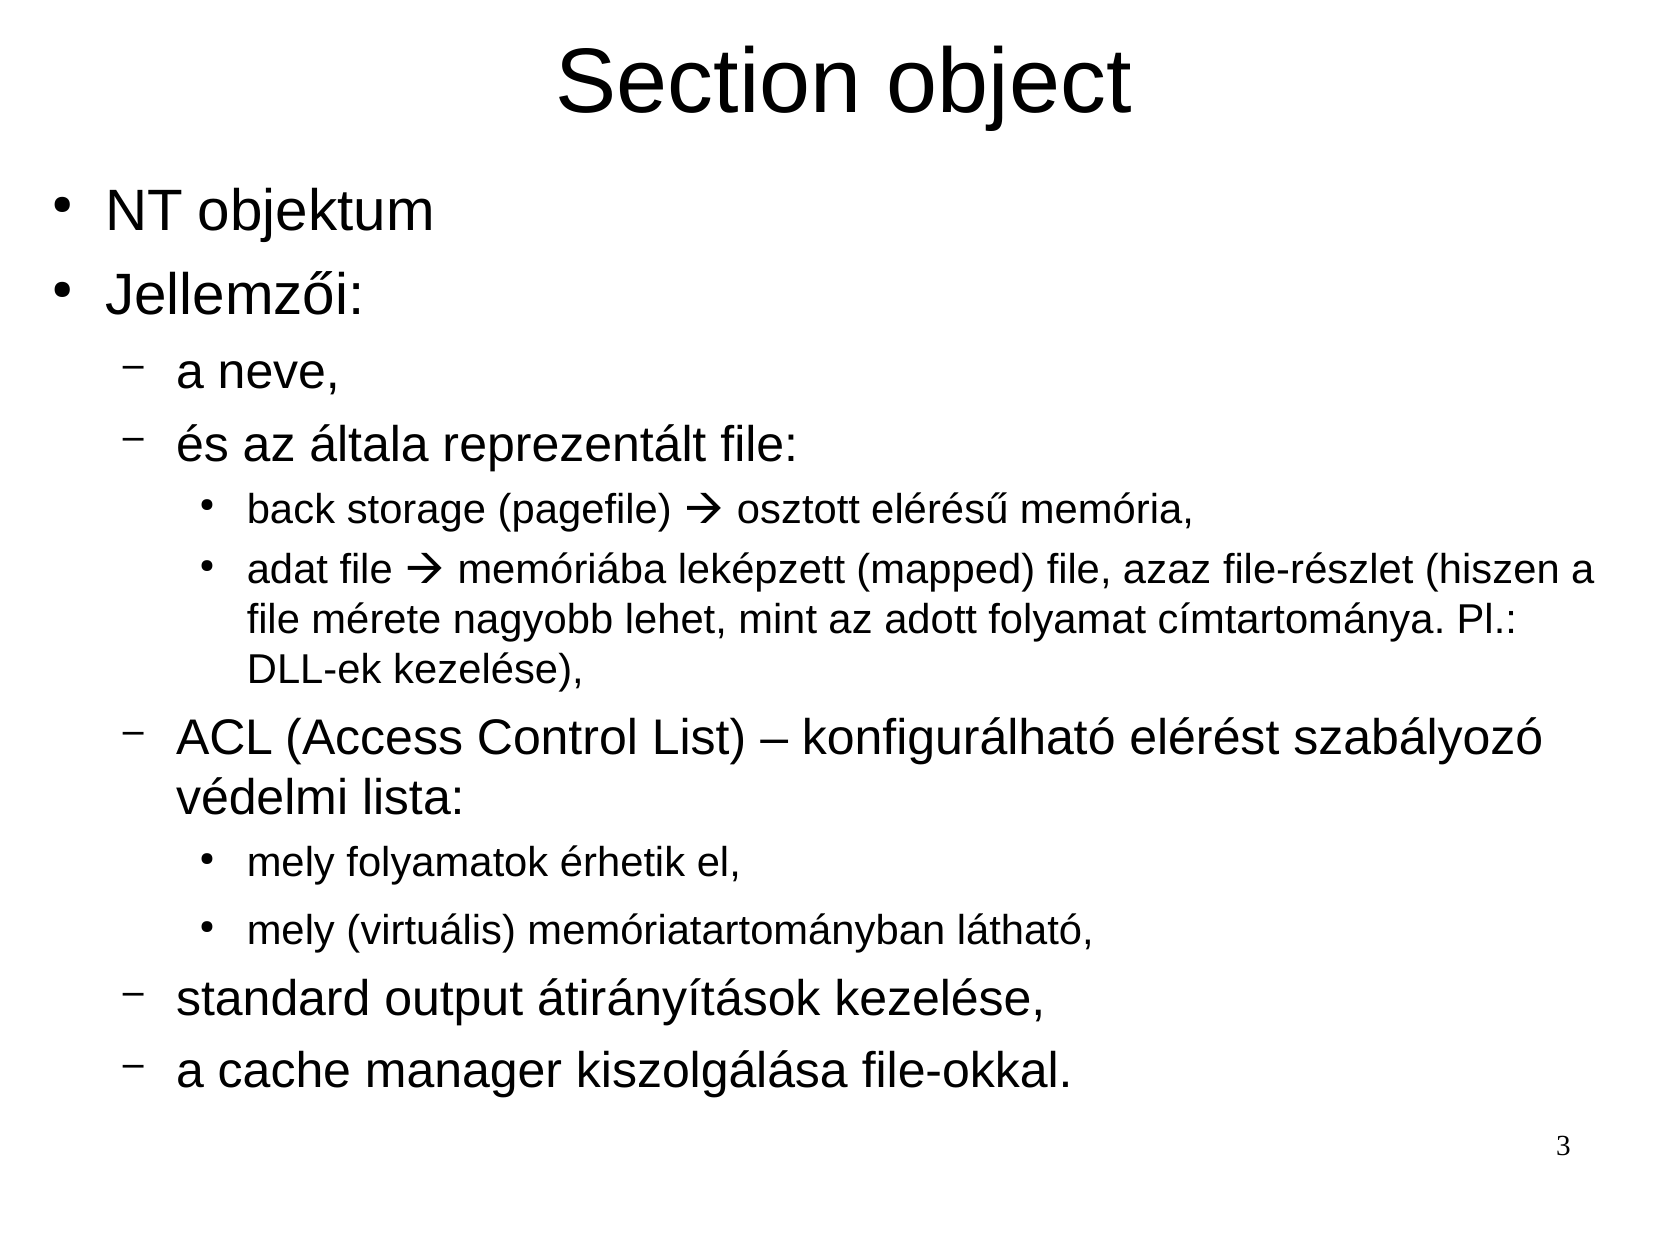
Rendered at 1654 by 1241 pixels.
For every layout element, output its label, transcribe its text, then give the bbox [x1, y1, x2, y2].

title Section object [123, 0, 1530, 152]
list NT objektum Jellemzői: a neve, és az általa reprezentált file: back storage (pagefile)  osztott elérésű memória, adat file  memóriába leképzett (mapped) file, azaz file-részlet (hiszen a file mérete nagyobb lehet, mint az adott folyamat címtartománya. Pl.: DLL-ek kezelése), ACL (Access Control List) – konfigurálható elérést szabályozó védelmi lista: mely folyamatok érhetik el, mely (virtuális) memóriatartományban látható, standard output átirányítások kezelése, a cache manager kiszolgálása file-okkal. [19, 164, 1634, 1241]
